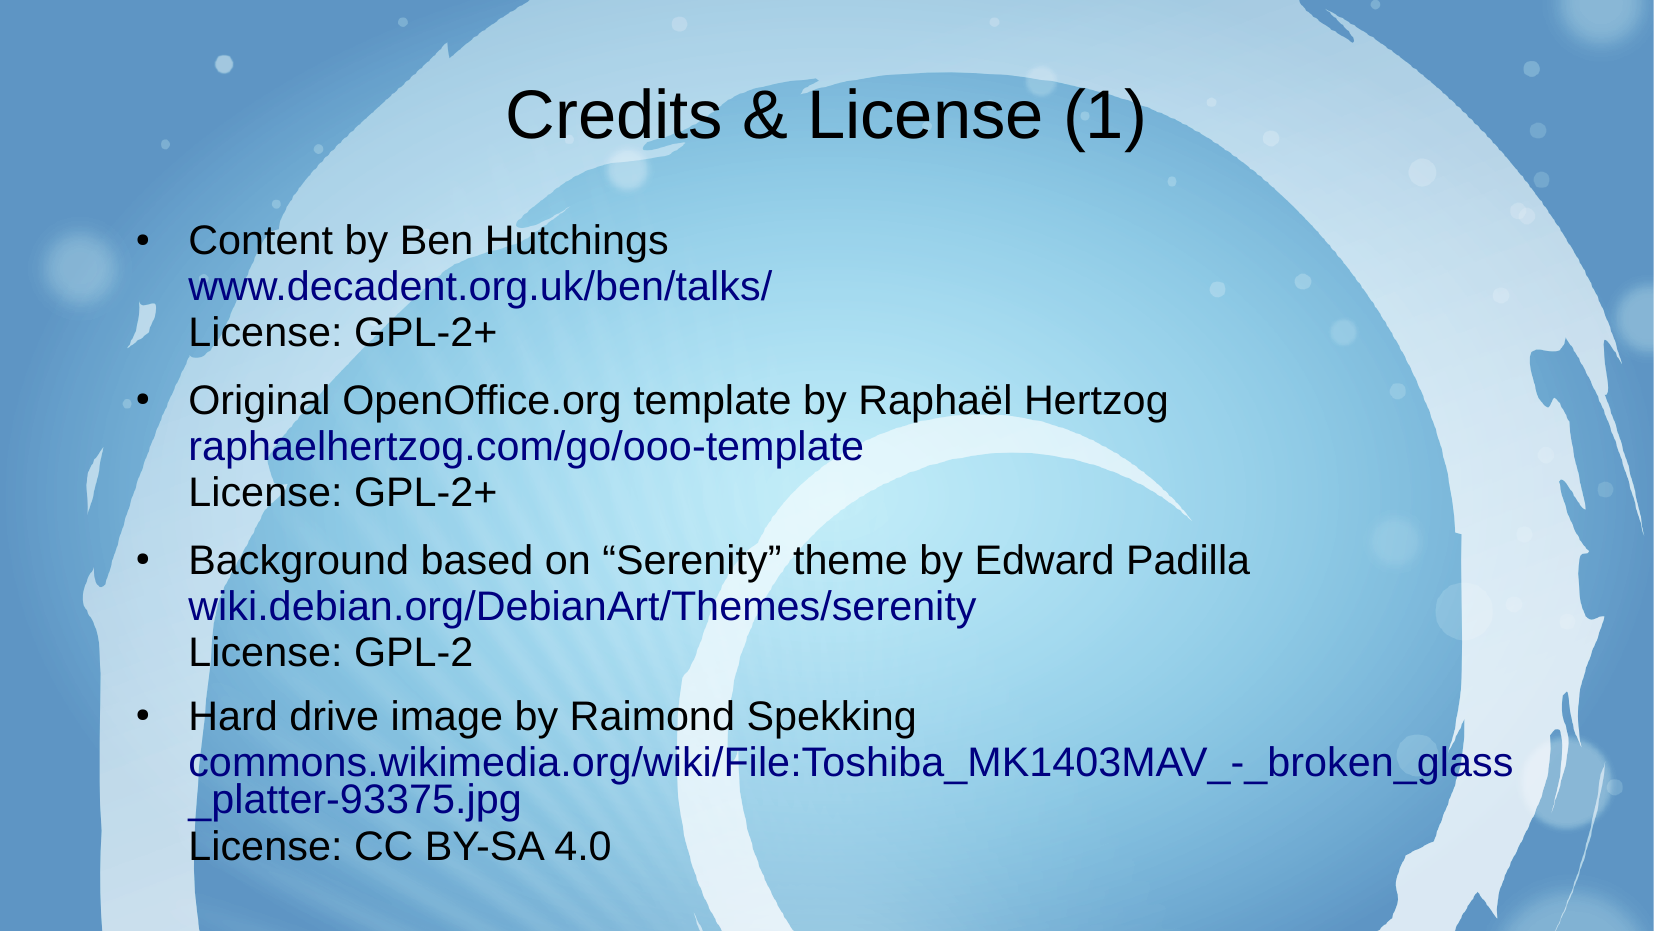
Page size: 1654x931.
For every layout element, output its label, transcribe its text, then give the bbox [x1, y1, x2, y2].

picture [0, 0, 1654, 931]
list Content by Ben Hutchings www.decadent.org.uk/ben/talks/ License: GPL-2+ Original OpenOffice.org template by Raphaël Hertzog raphaelhertzog.com/go/ooo-template License: GPL-2+ Background based on “Serenity” theme by Edward Padilla wiki.debian.org/DebianArt/Themes/serenity License: GPL-2 Hard drive image by Raimond Spekking commons.wikimedia.org/wiki/File:Toshiba_MK1403MAV_-_broken_glass_platter-93375.jpgLicense: CC BY-SA 4.0 [118, 217, 1536, 832]
title Credits & License (1) [118, 37, 1536, 193]
